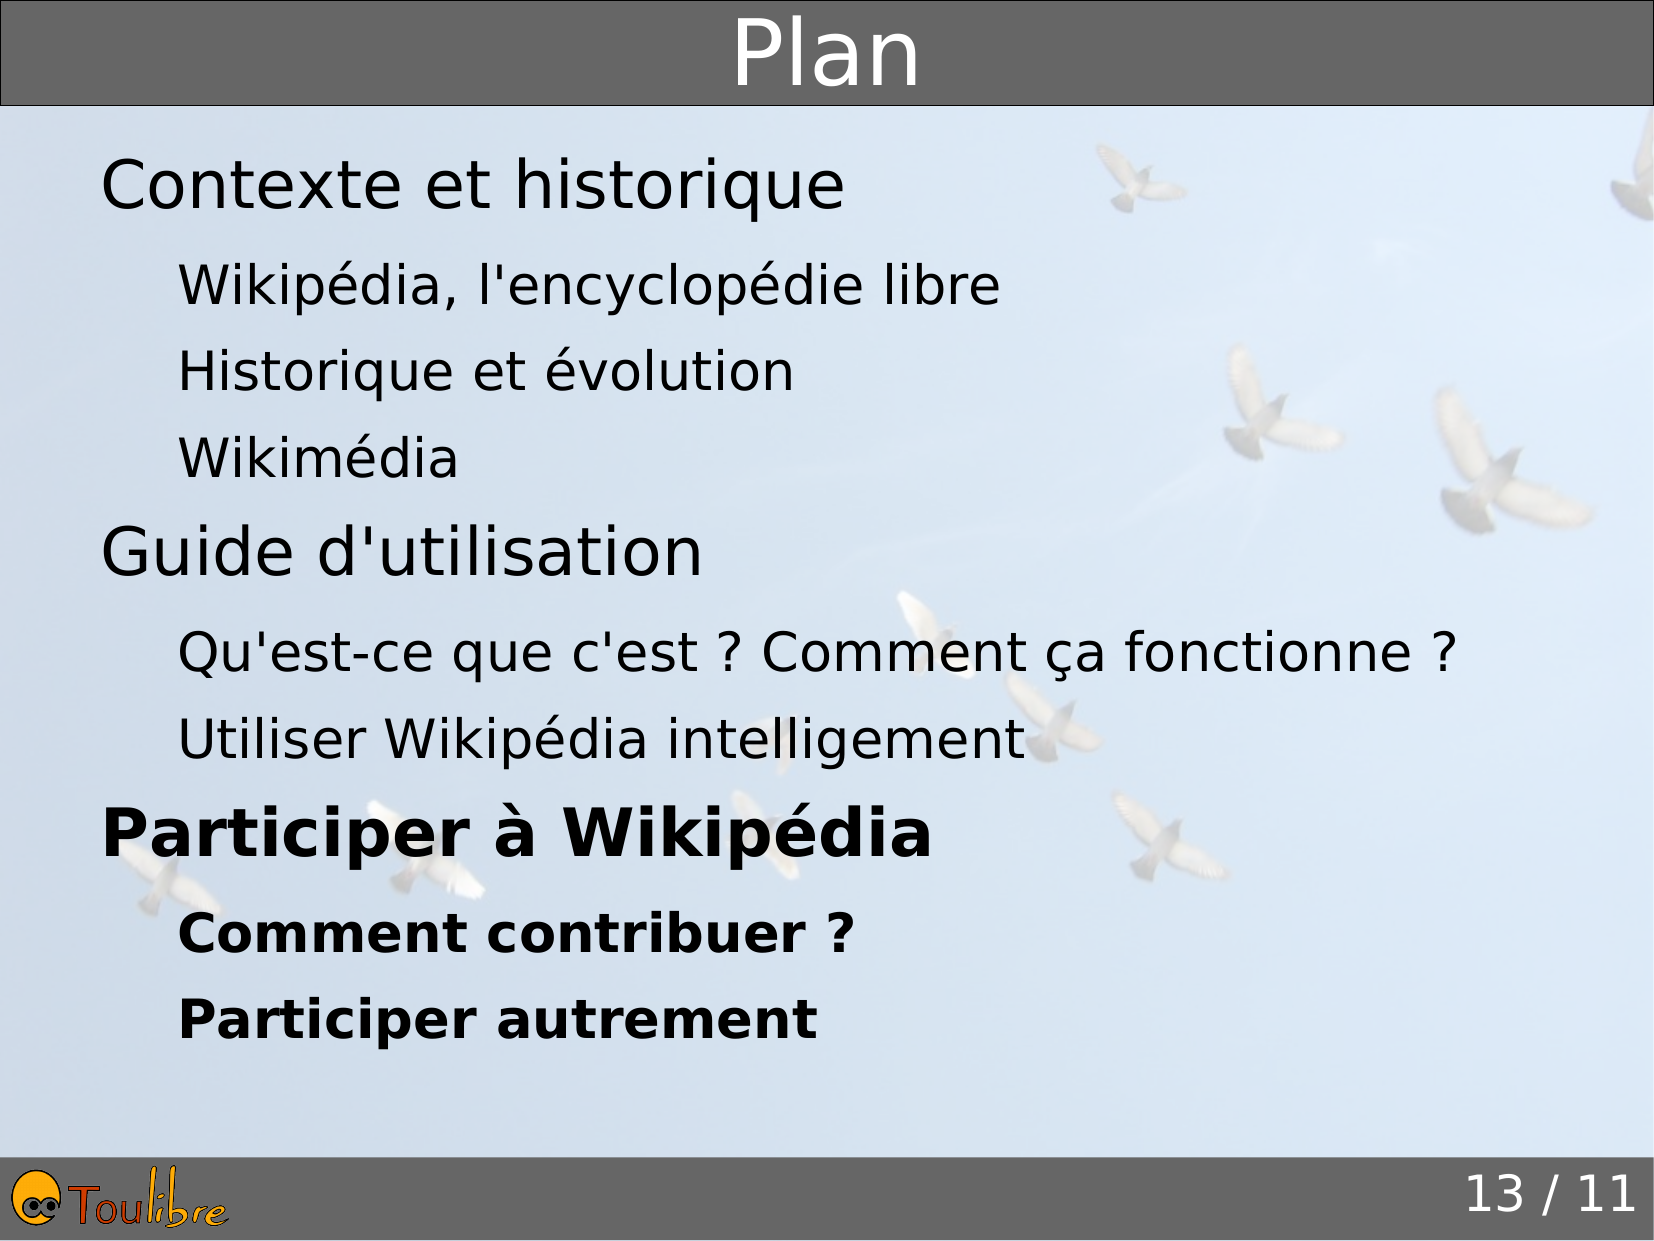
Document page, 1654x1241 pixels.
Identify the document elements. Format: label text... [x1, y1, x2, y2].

list Contexte et historique Wikipédia, l'encyclopédie libre Historique et évolution Wikimédia Guide d'utilisation Qu'est-ce que c'est ? Comment ça fonctionne ? Utiliser Wikipédia intelligement Participer à Wikipédia Comment contribuer ? Participer autrement [82, 146, 1571, 1094]
title Plan [0, 0, 1654, 108]
picture [11, 1165, 229, 1228]
